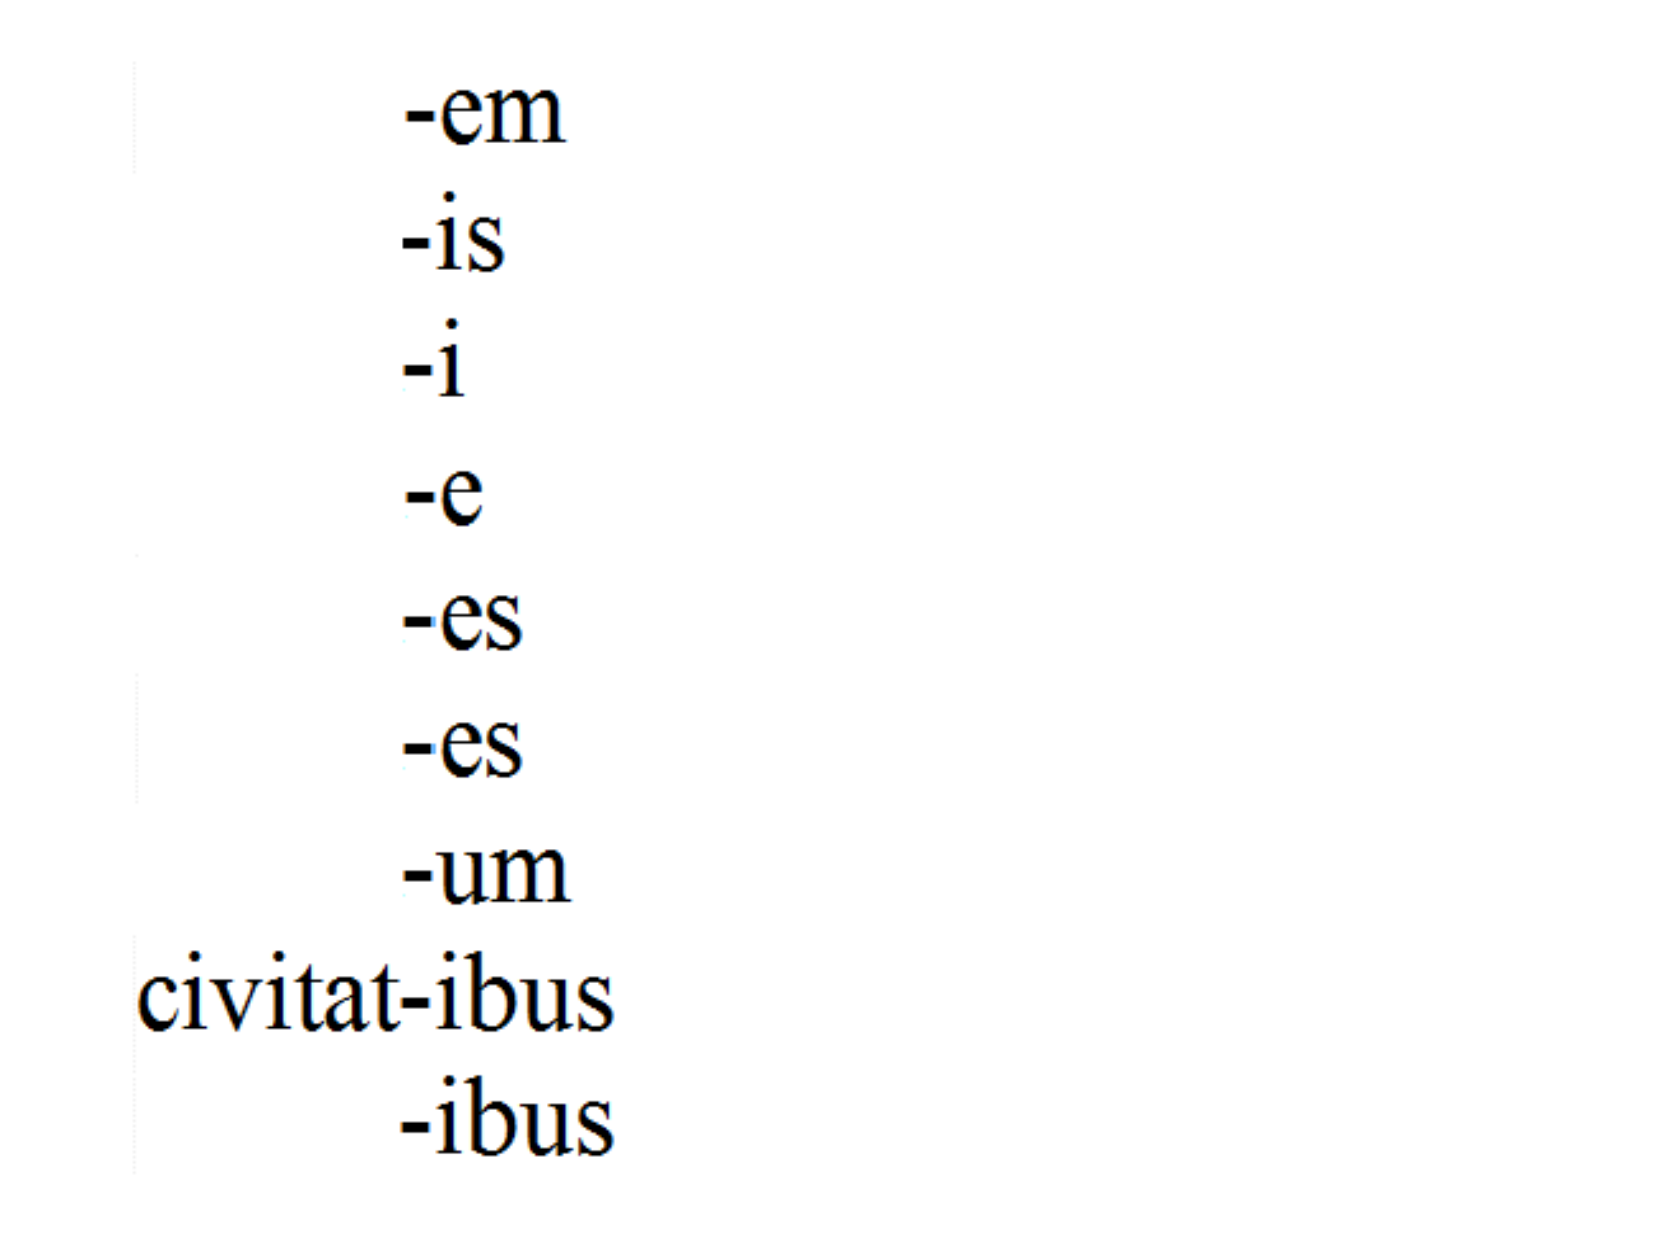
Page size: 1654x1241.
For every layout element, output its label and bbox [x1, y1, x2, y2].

picture [60, 60, 826, 1180]
